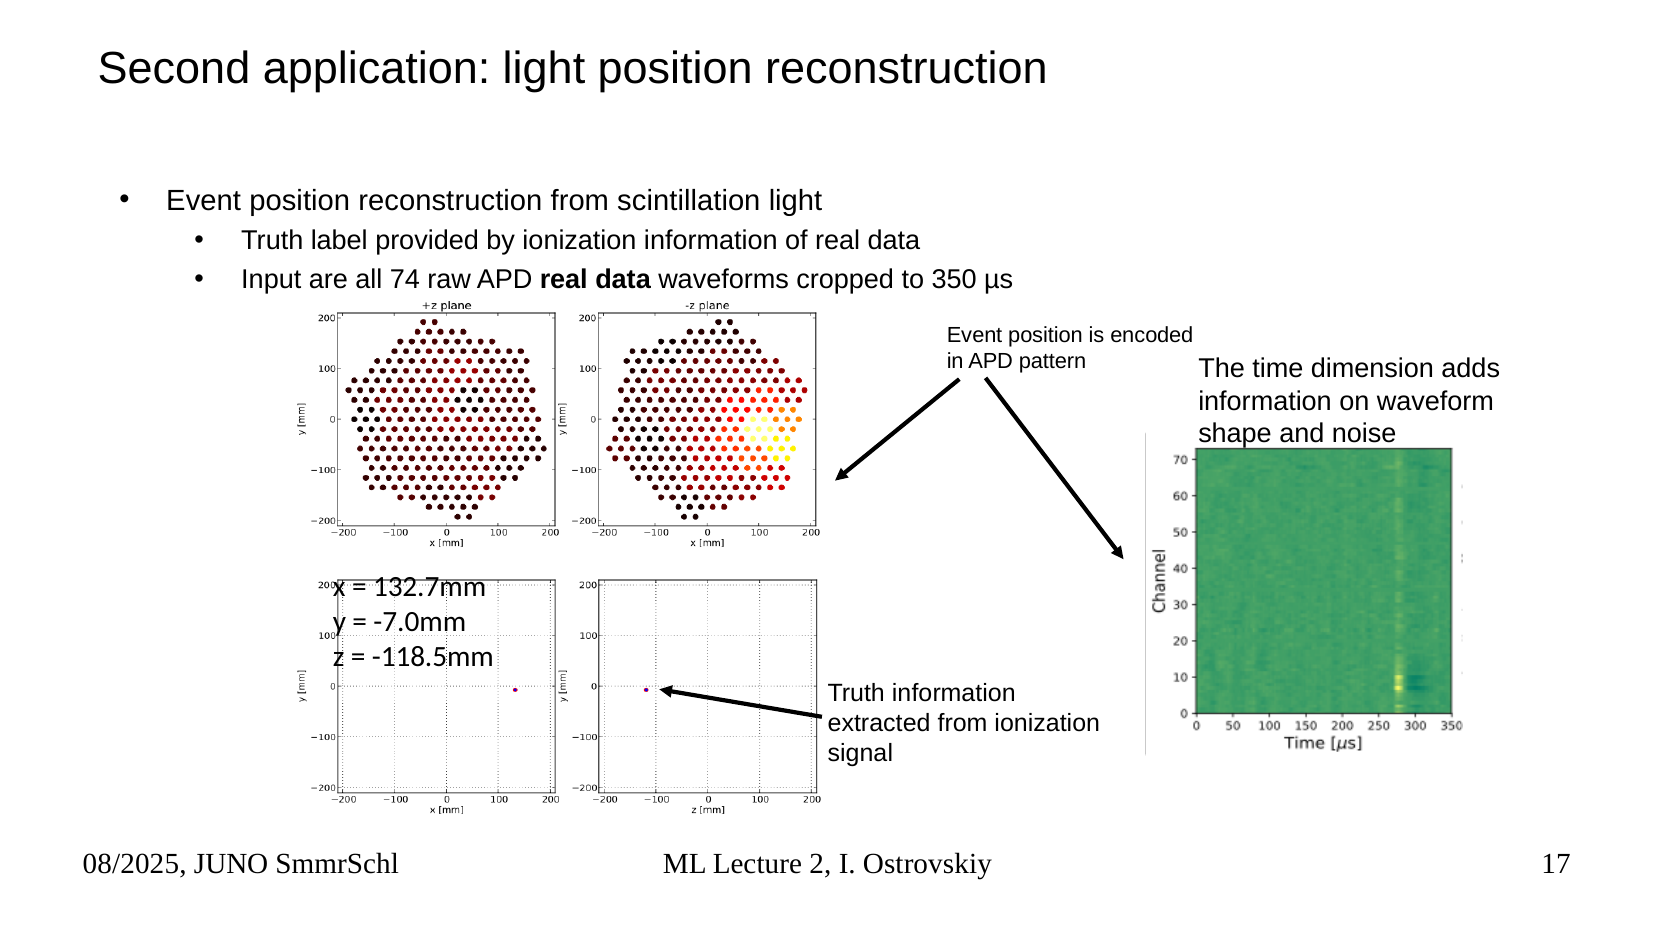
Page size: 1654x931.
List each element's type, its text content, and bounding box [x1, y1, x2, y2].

text_box x = 132.7mm y = -7.0mm z = -118.5mm [327, 561, 501, 679]
text_box Event position is encoded in APD pattern [941, 314, 1200, 380]
picture [260, 300, 878, 819]
picture [1144, 432, 1463, 756]
title Second application: light position reconstruction [82, 37, 1571, 193]
text_box Truth information extracted from ionization signal [821, 670, 1162, 773]
text_box The time dimension adds information on waveform shape and noise [1192, 344, 1511, 454]
text_box Event position reconstruction from scintillation light Truth label provided by ionization information of real data Input are all 74 raw APD real data waveforms cropped to 350 µs [113, 193, 1540, 300]
